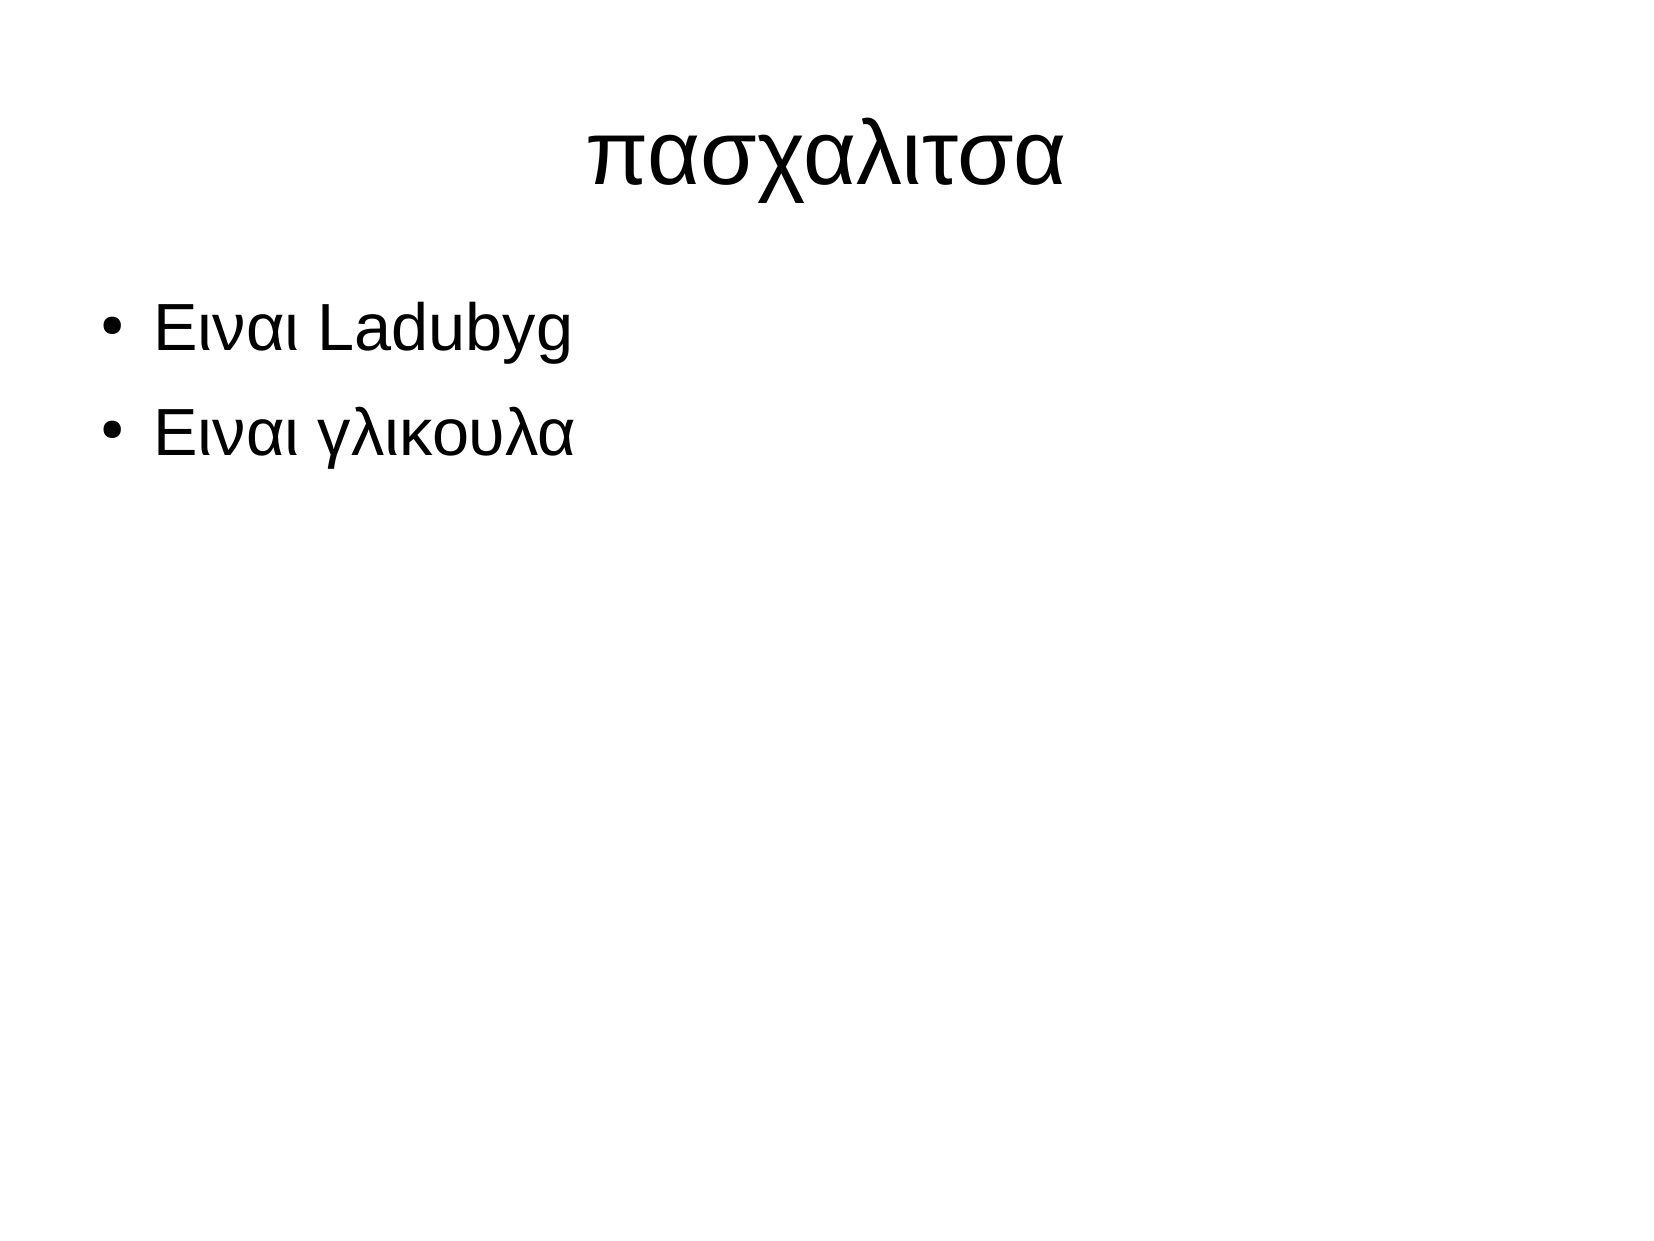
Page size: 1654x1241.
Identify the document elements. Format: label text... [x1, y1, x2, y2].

list Ειναι Ladubyg Ειναι γλικουλα [82, 290, 1571, 1109]
title πασχαλιτσα [82, 49, 1571, 257]
